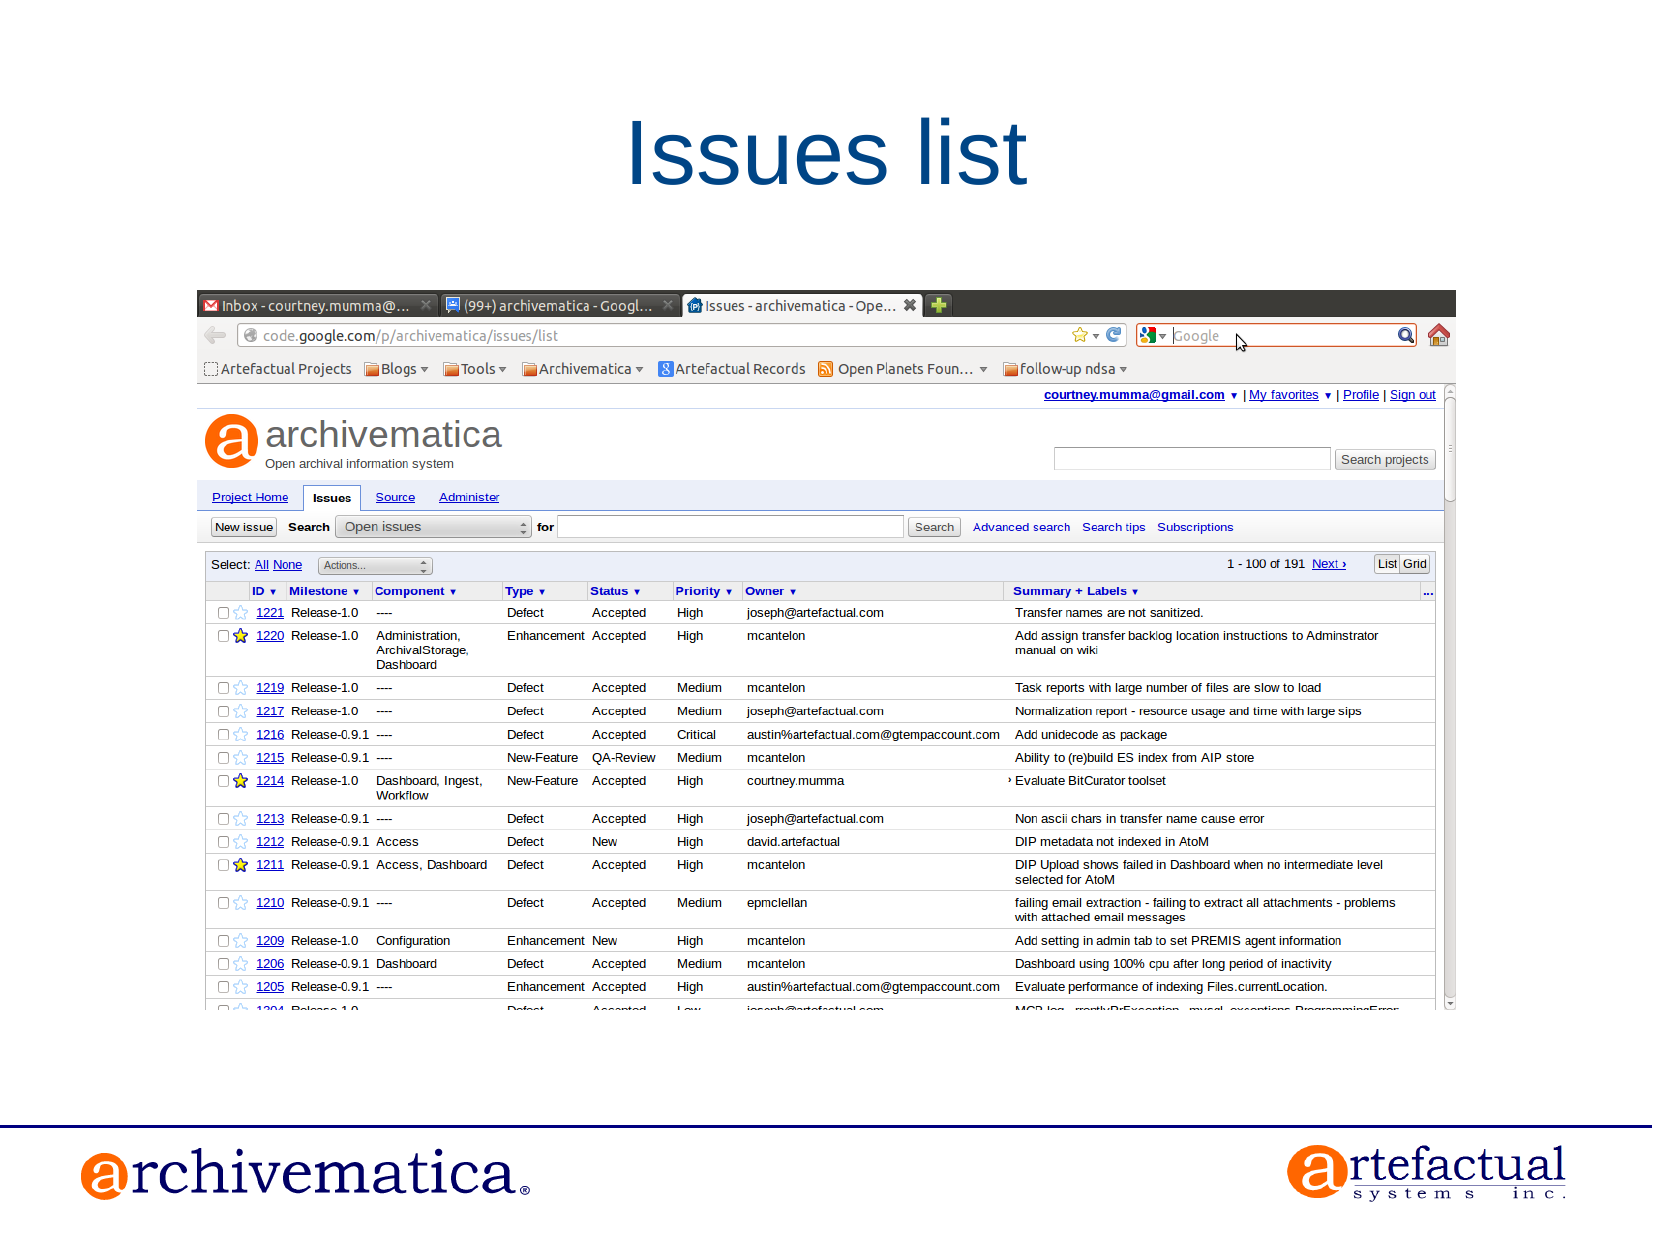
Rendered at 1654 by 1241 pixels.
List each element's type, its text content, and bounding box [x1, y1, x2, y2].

picture [197, 290, 1456, 1010]
picture [81, 1133, 531, 1216]
picture [1280, 1137, 1577, 1209]
title Issues list [82, 49, 1571, 257]
